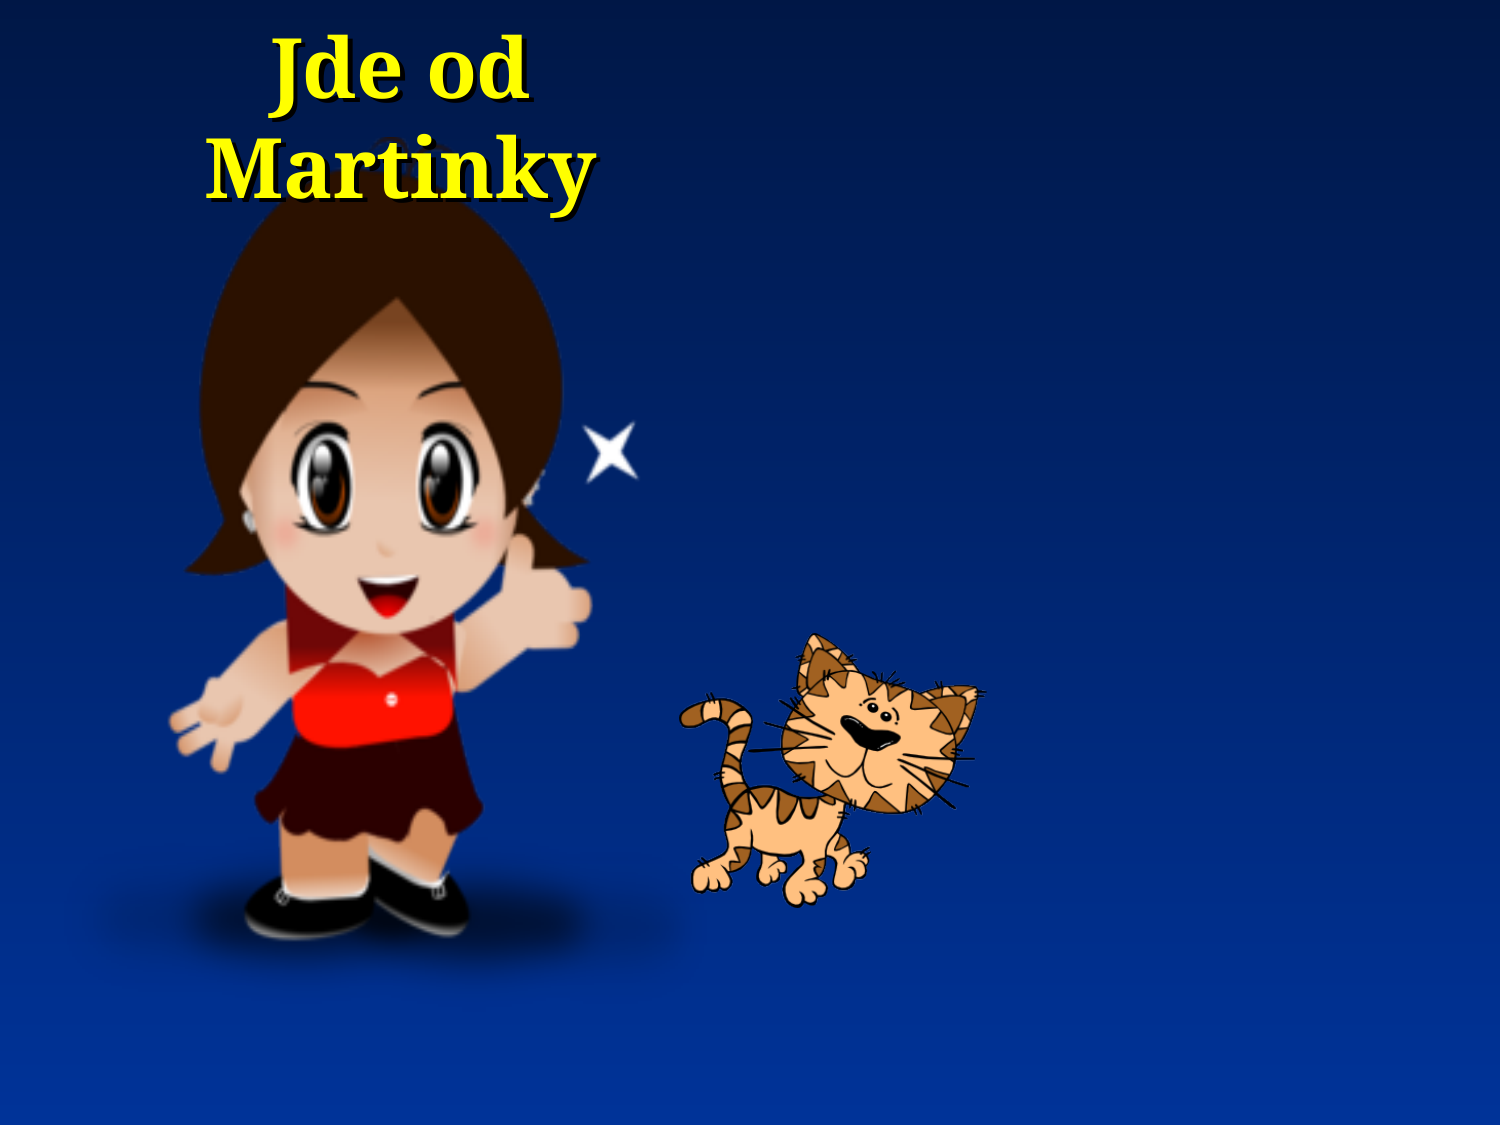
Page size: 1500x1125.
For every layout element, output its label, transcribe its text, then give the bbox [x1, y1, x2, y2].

title Jde od Martinky [74, 45, 727, 185]
picture [436, 185, 447, 197]
picture [305, 185, 312, 193]
picture [402, 185, 418, 196]
picture [53, 137, 987, 1012]
picture [492, 185, 503, 197]
